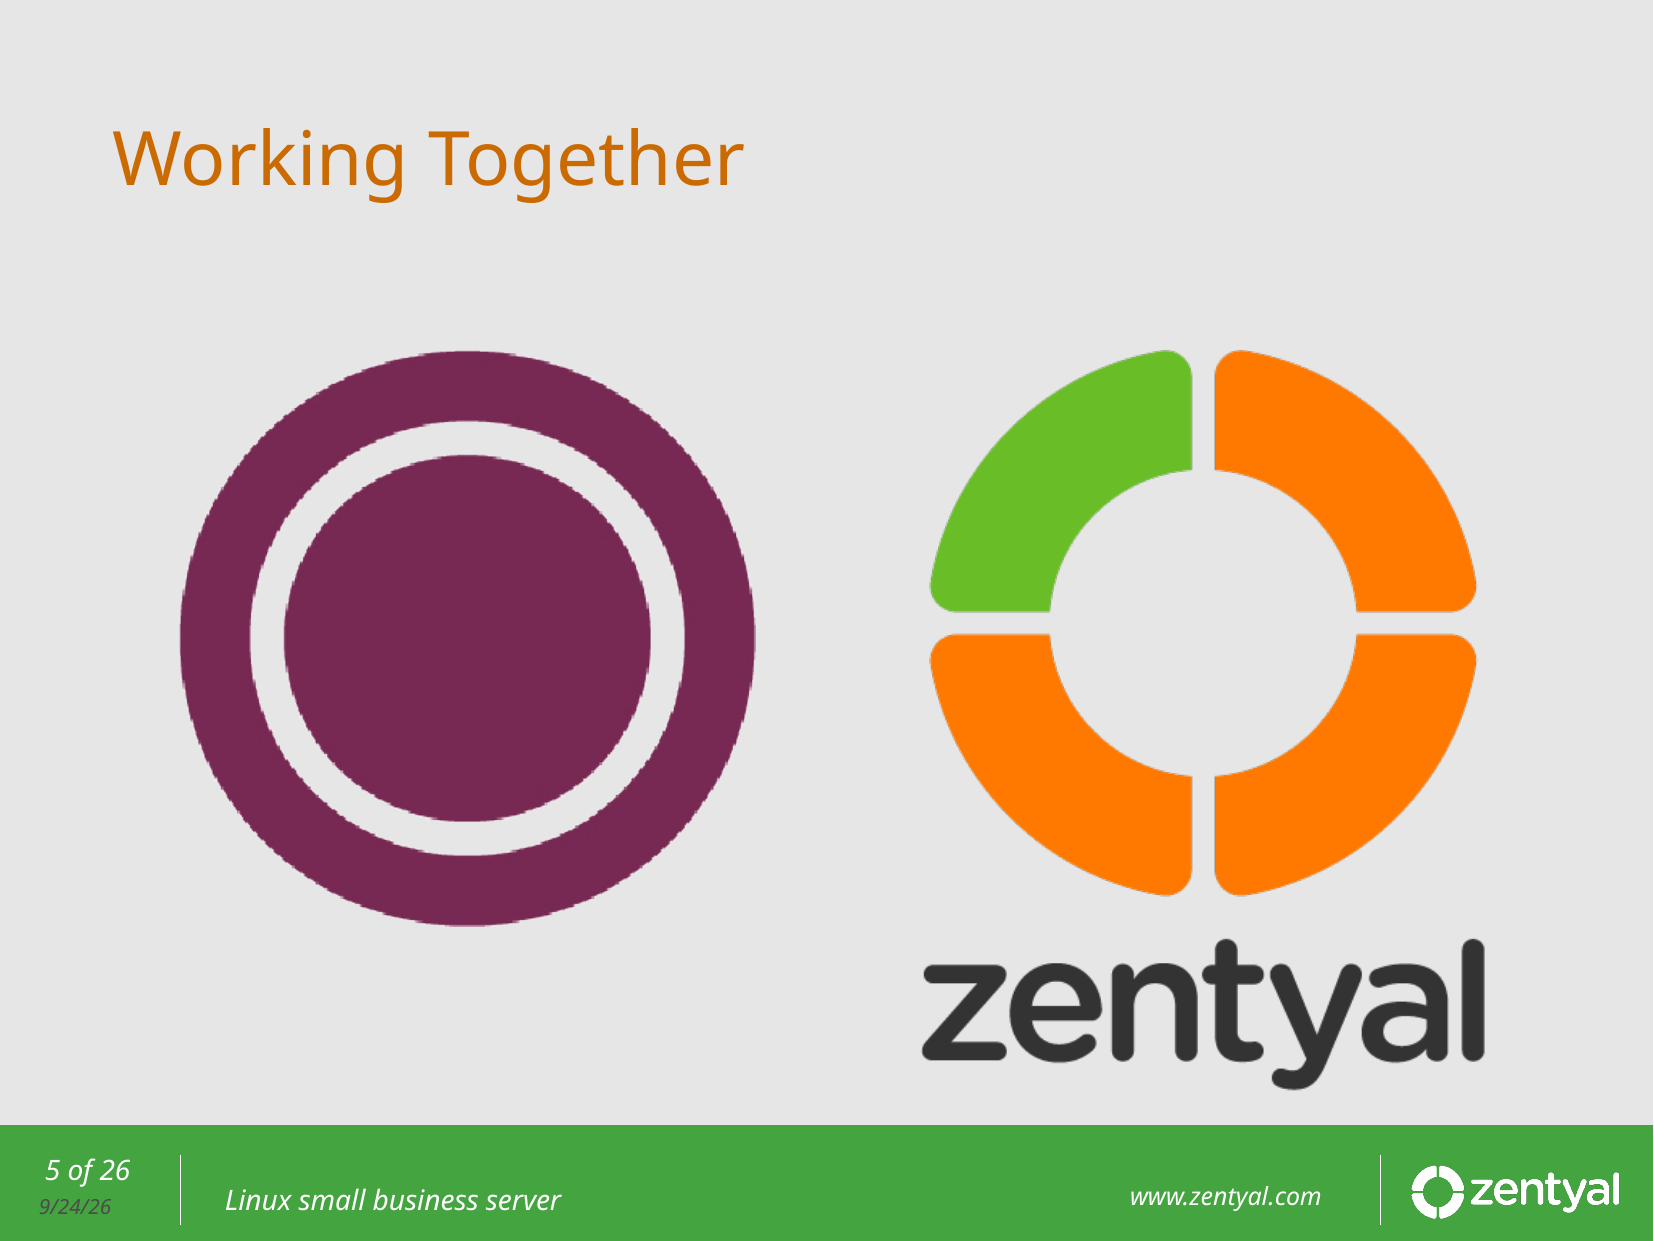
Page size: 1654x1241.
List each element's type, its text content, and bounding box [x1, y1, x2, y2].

picture [830, 262, 1636, 1232]
picture [179, 350, 756, 927]
title Working Together [112, 105, 1523, 208]
